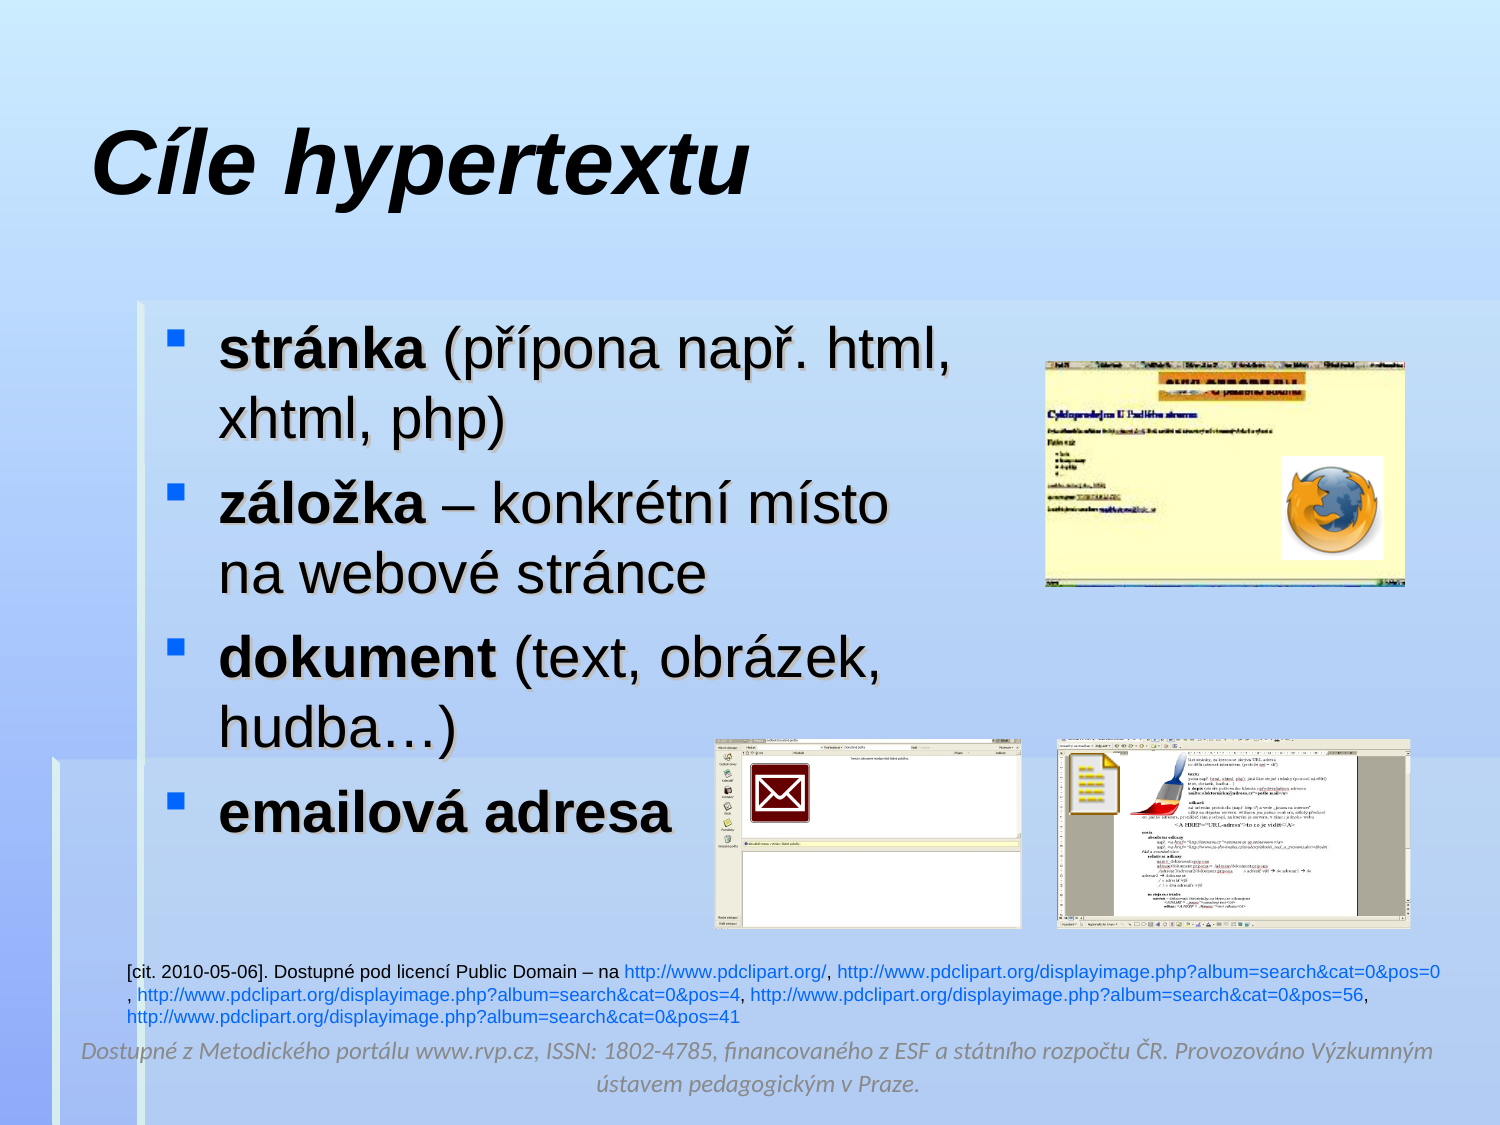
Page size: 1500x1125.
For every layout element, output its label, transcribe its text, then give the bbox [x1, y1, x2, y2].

text_box [cit. 2010-05-06]. Dostupné pod licencí Public Domain – na http://www.pdclipart.org/, http://www.pdclipart.org/displayimage.php?album=search&cat=0&pos=0, http://www.pdclipart.org/displayimage.php?album=search&cat=0&pos=4, http://www.pdclipart.org/displayimage.php?album=search&cat=0&pos=56, http://www.pdclipart.org/displayimage.php?album=search&cat=0&pos=41 [112, 952, 1456, 1058]
title Cíle hypertextu [75, 40, 1451, 276]
picture [1057, 739, 1411, 929]
picture [1045, 361, 1405, 587]
text_box stránka (přípona např. html, xhtml, php) záložka – konkrétní místo na webové stránce dokument (text, obrázek, hudba…) emailová adresa [147, 302, 987, 473]
text_box Dostupné z Metodického portálu www.rvp.cz, ISSN: 1802-4785, financovaného z ESF a státního rozpočtu ČR. Provozováno Výzkumným ústavem pedagogickým v Praze. [64, 1023, 1453, 1095]
picture [714, 739, 1022, 929]
